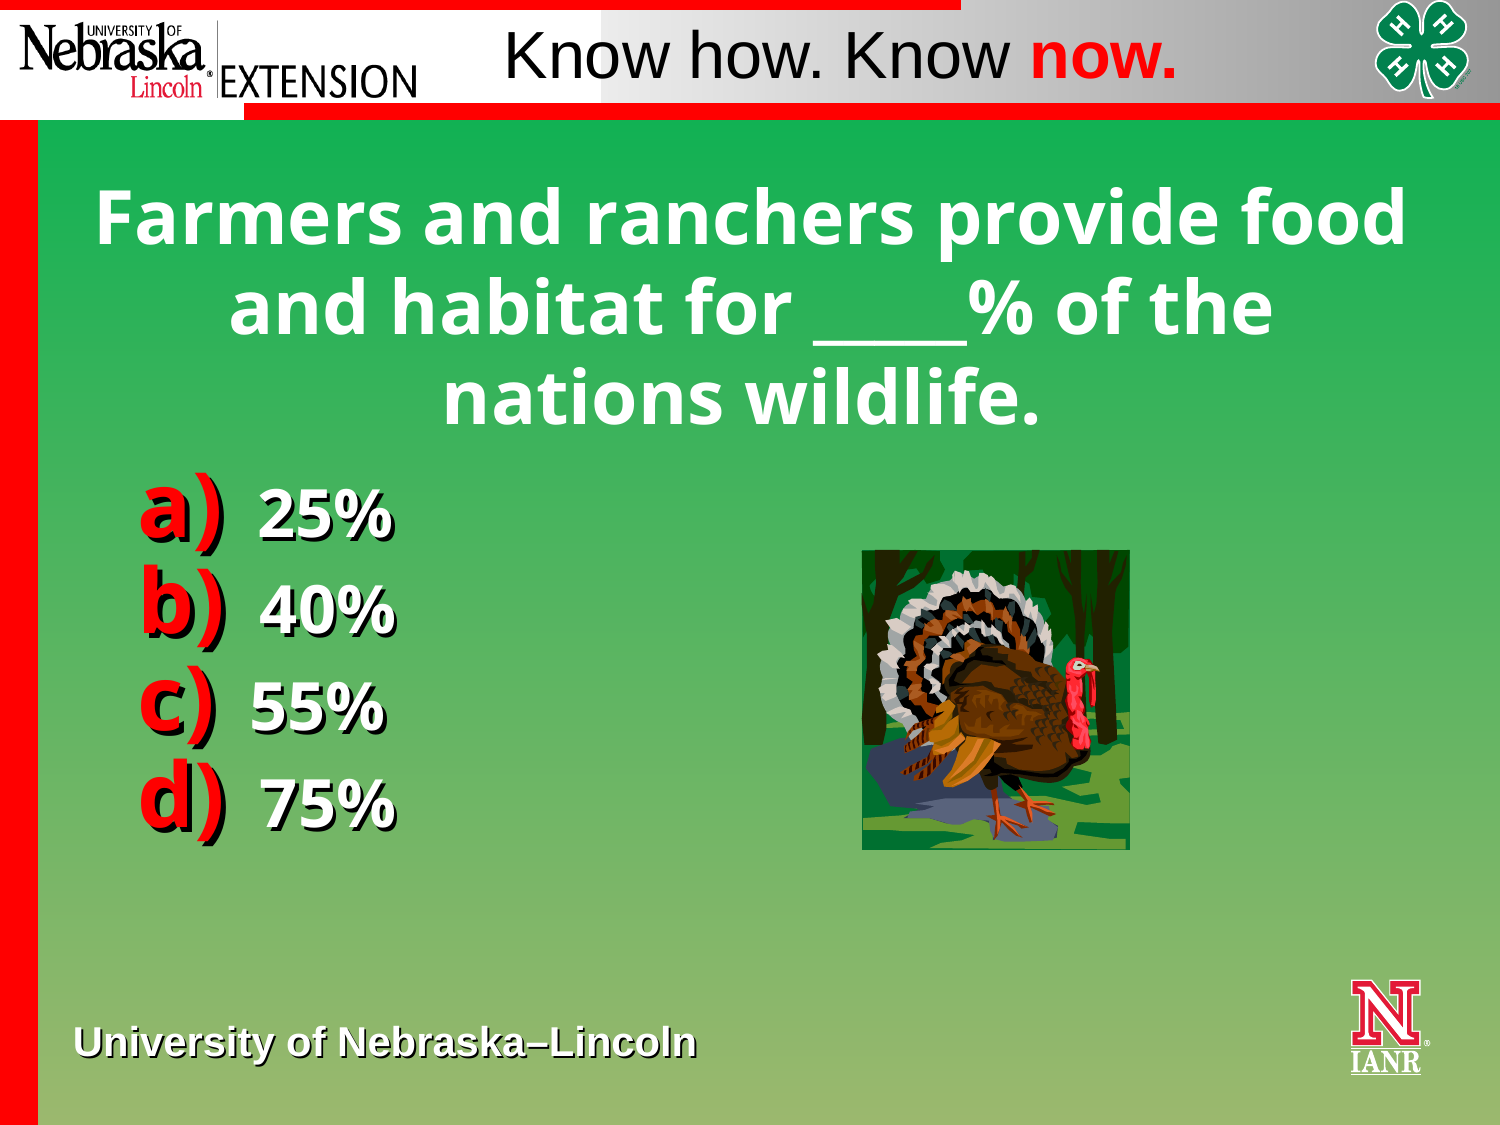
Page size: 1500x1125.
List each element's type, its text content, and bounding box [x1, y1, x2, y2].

list 25% 40% 55% 75% [122, 462, 1473, 1021]
picture [861, 549, 1130, 850]
title Farmers and ranchers provide food and habitat for _____% of the nations wildlife. [77, 161, 1428, 376]
